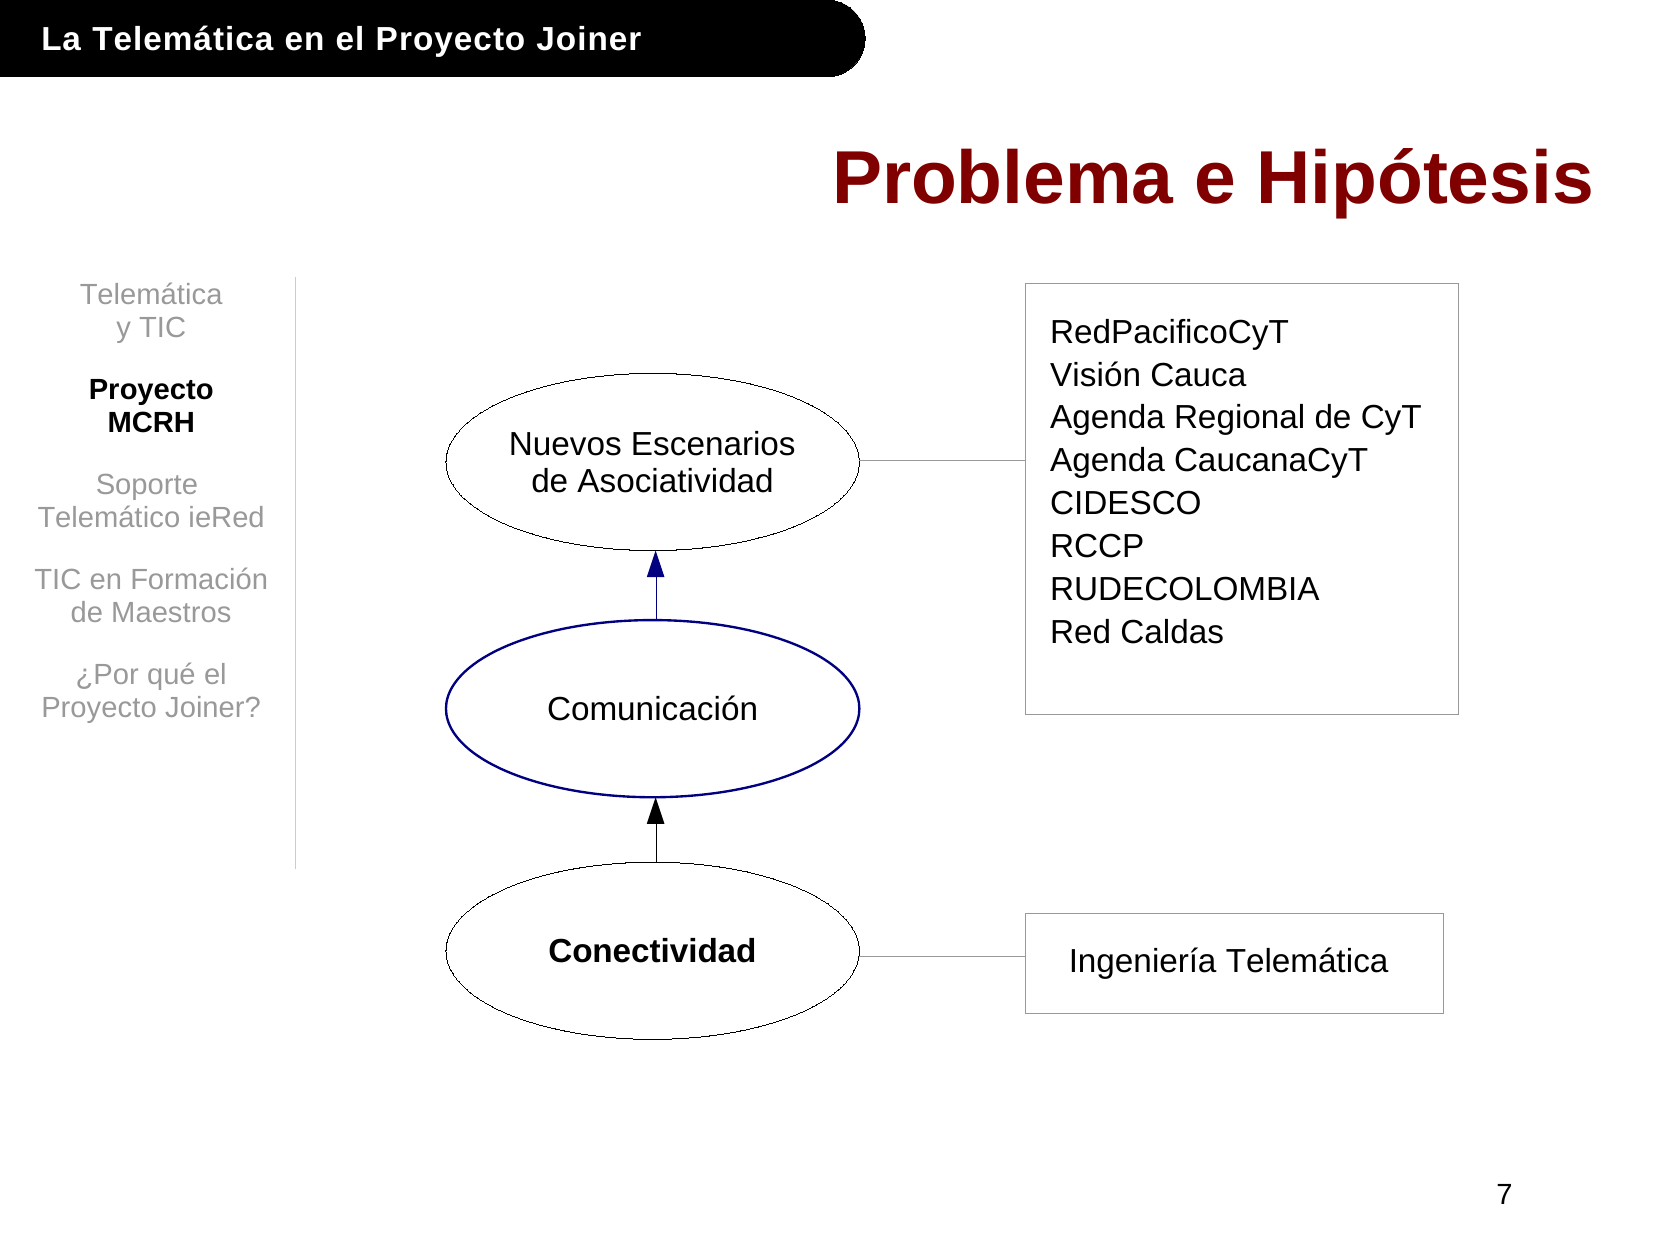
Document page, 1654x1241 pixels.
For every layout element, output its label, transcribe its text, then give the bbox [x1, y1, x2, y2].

text_box RedPacificoCyT Visión Cauca Agenda Regional de CyT Agenda CaucanaCyT CIDESCO RCCP RUDECOLOMBIA Red Caldas [1025, 283, 1459, 715]
text_box Nuevos Escenarios de Asociatividad [445, 373, 860, 551]
list Telemática y TIC Proyecto MCRH Soporte Telemático ieRed TIC en Formación de Maestros ¿Por qué el Proyecto Joiner? [18, 277, 285, 862]
text_box Ingeniería Telemática [1025, 913, 1444, 1014]
text_box Conectividad [445, 862, 860, 1040]
title Problema e Hipótesis [118, 118, 1595, 237]
text_box Comunicación [445, 620, 860, 798]
